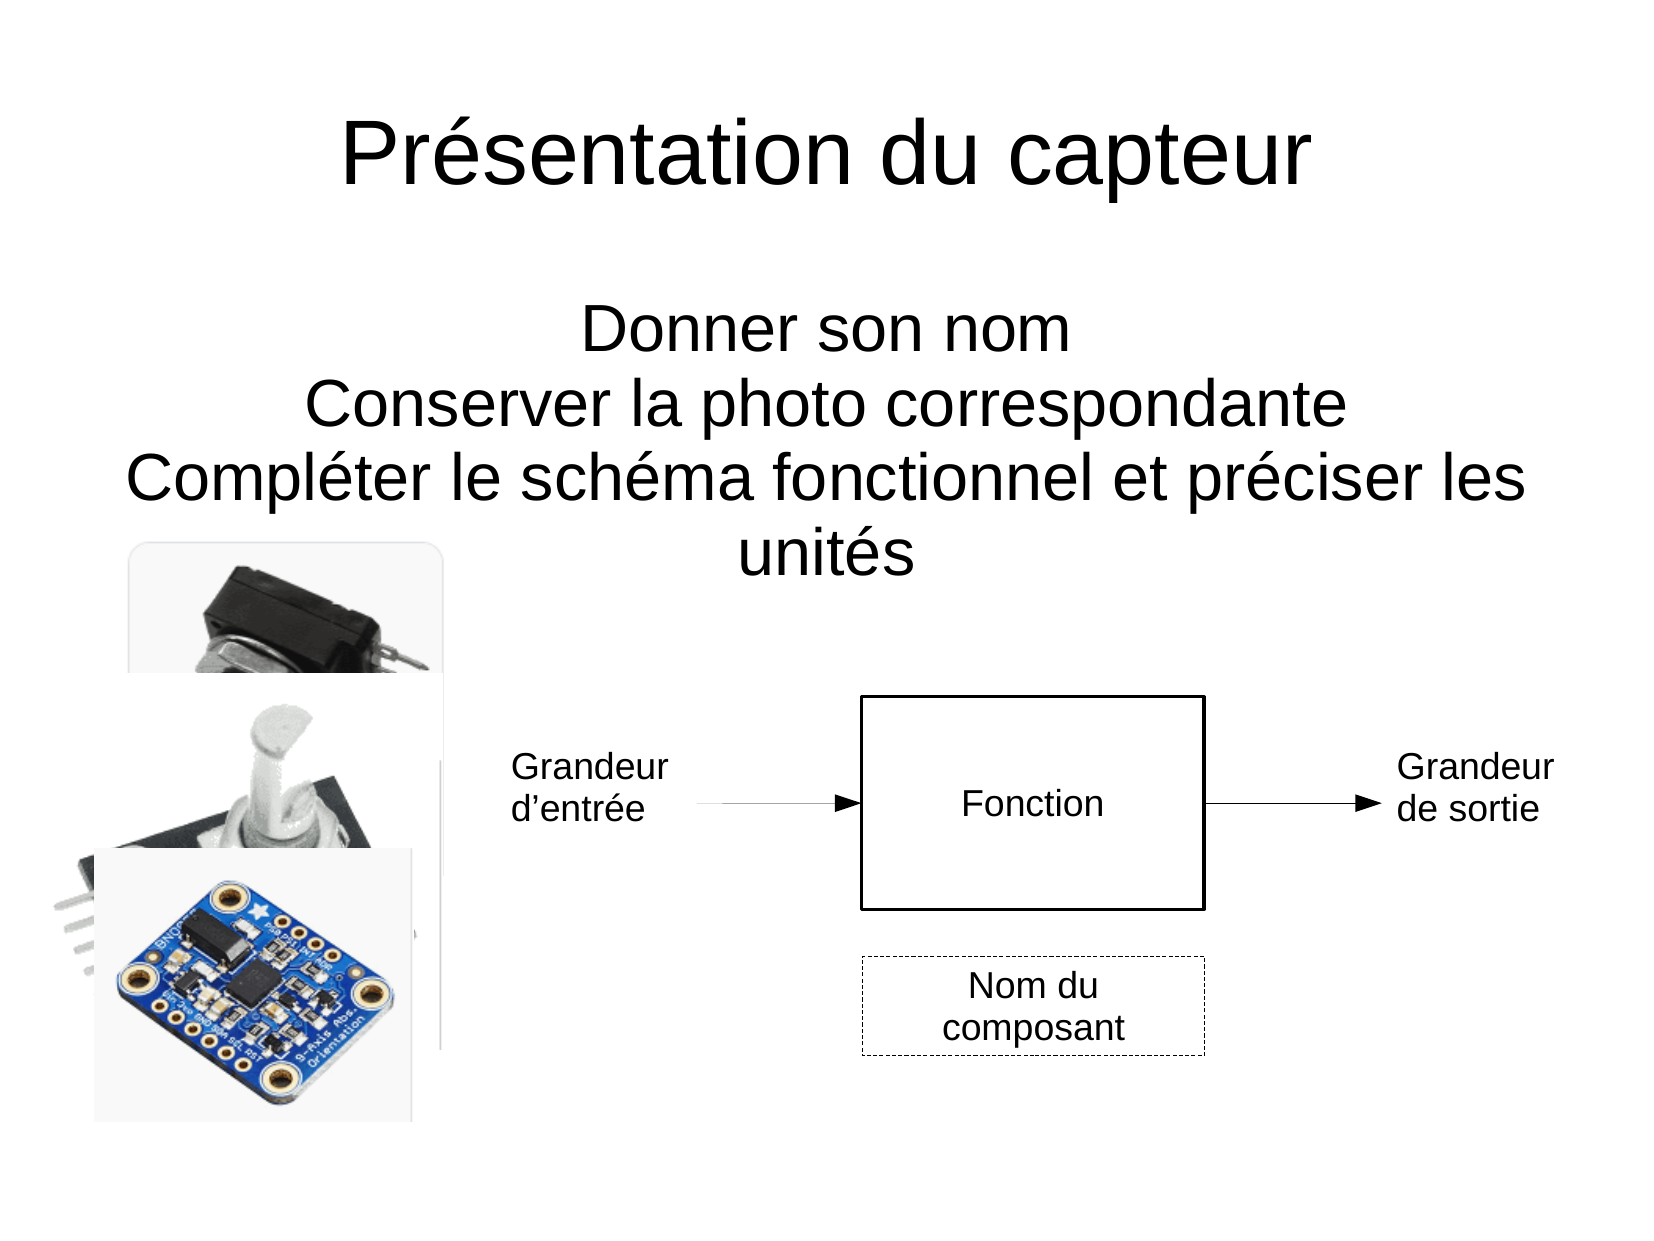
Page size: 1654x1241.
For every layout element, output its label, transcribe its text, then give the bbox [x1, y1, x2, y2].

picture [47, 531, 508, 1123]
text_box Grandeur de sortie [1381, 738, 1583, 869]
text_box Grandeur d’entrée [496, 738, 697, 869]
text_box Nom du composant [862, 956, 1205, 1056]
text_box Fonction [861, 696, 1205, 910]
subtitle Donner son nom Conserver la photo correspondante Compléter le schéma fonctionnel et préciser les unités [82, 290, 1571, 591]
title Présentation du capteur [82, 49, 1571, 257]
